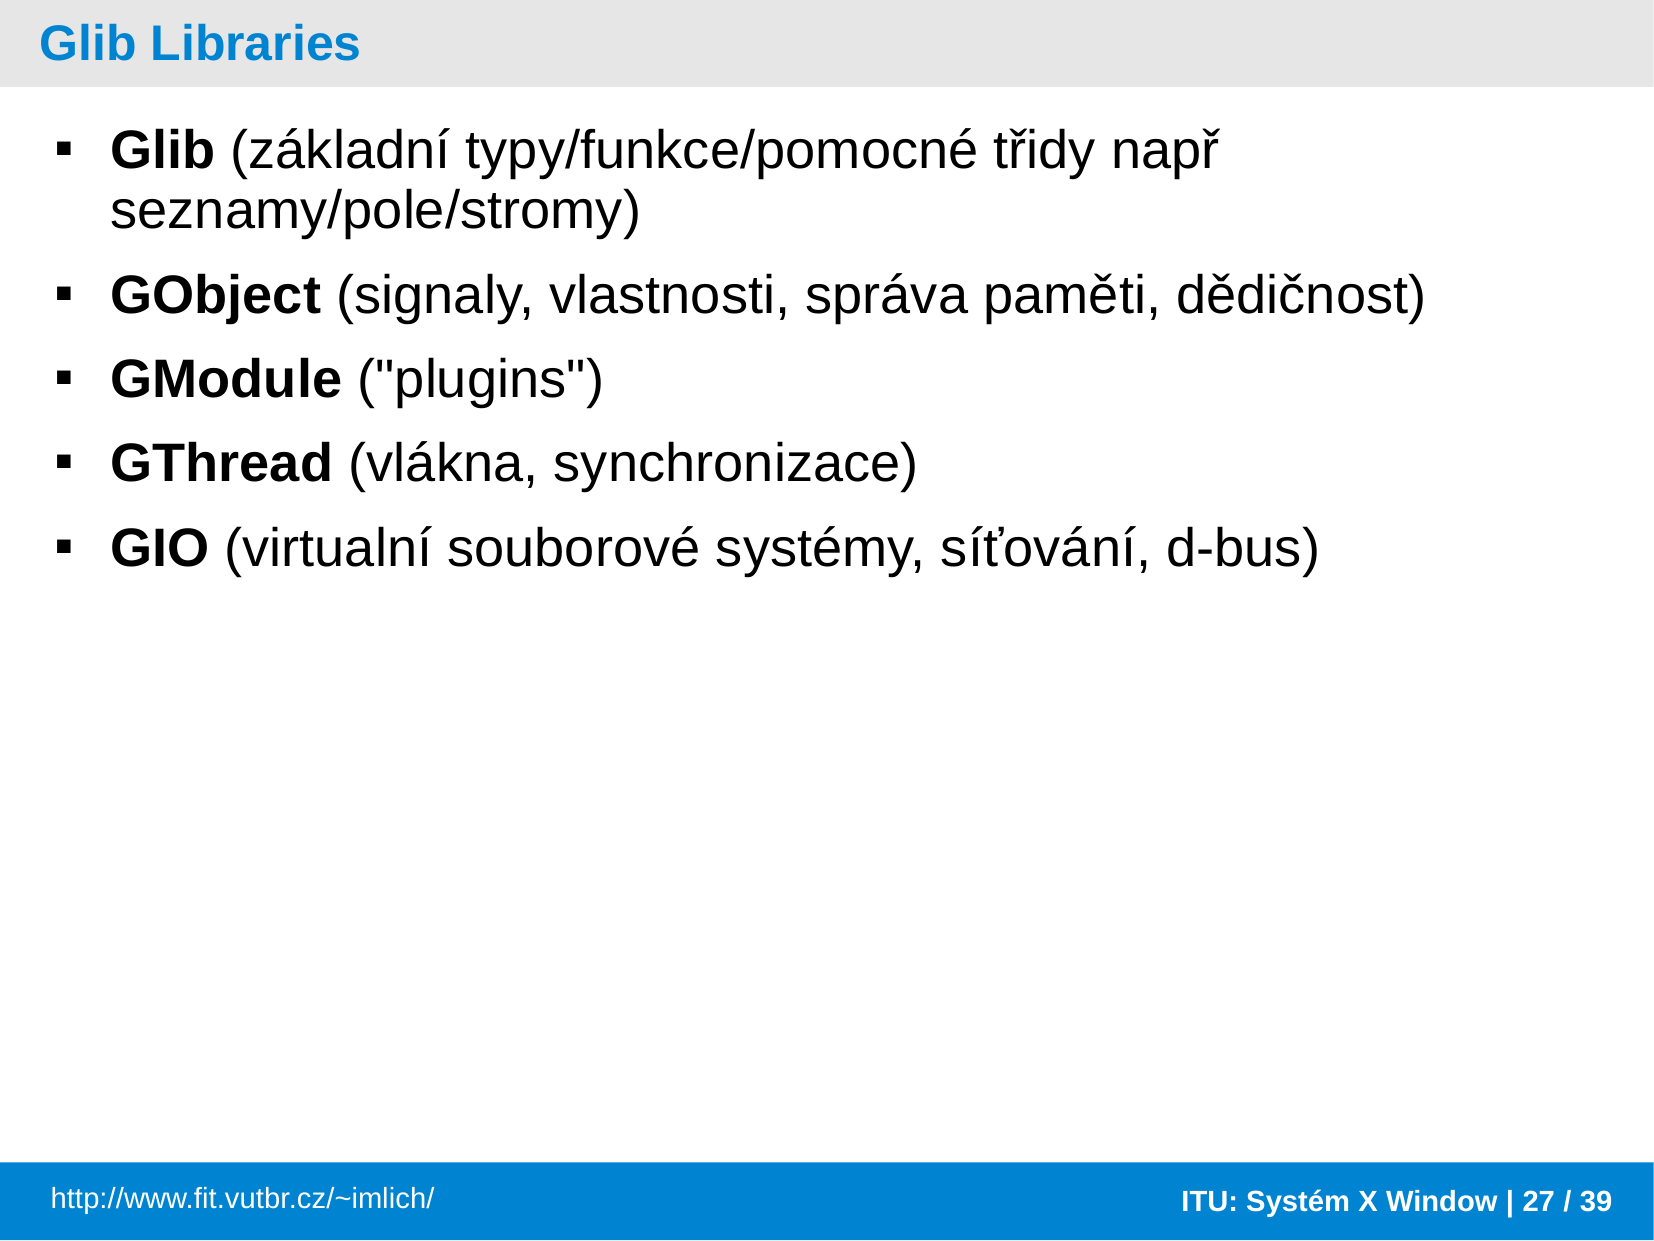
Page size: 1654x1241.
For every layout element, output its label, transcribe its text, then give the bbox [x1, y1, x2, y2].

list Glib (základní typy/funkce/pomocné třidy např seznamy/pole/stromy) GObject (signaly, vlastnosti, správa paměti, dědičnost) GModule ("plugins") GThread (vlákna, synchronizace) GIO (virtualní souborové systémy, síťování, d-bus) [39, 119, 1615, 839]
title Glib Libraries [39, 5, 1615, 81]
